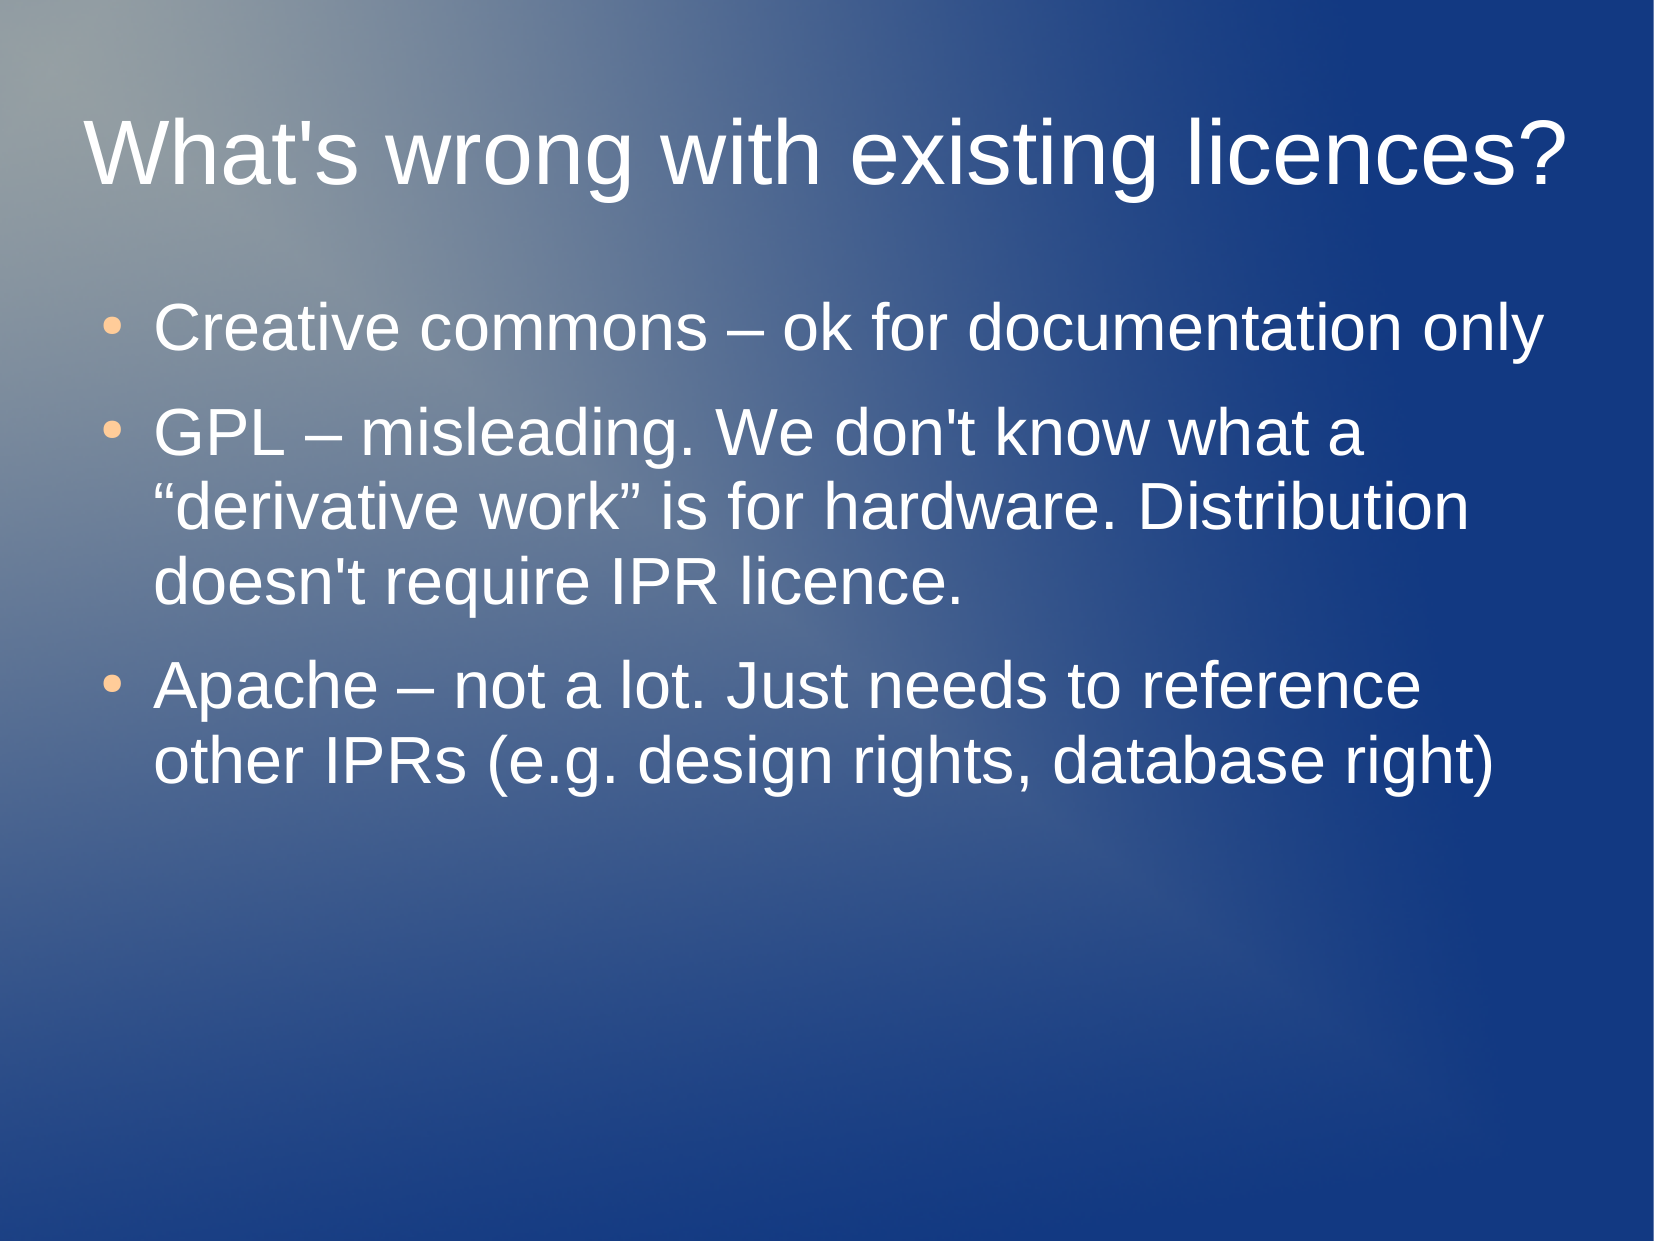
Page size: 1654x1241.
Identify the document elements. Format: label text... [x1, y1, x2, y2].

title What's wrong with existing licences? [82, 49, 1571, 257]
list Creative commons – ok for documentation only GPL – misleading. We don't know what a “derivative work” is for hardware. Distribution doesn't require IPR licence. Apache – not a lot. Just needs to reference other IPRs (e.g. design rights, database right) [82, 290, 1571, 1109]
picture [0, 0, 1654, 1241]
